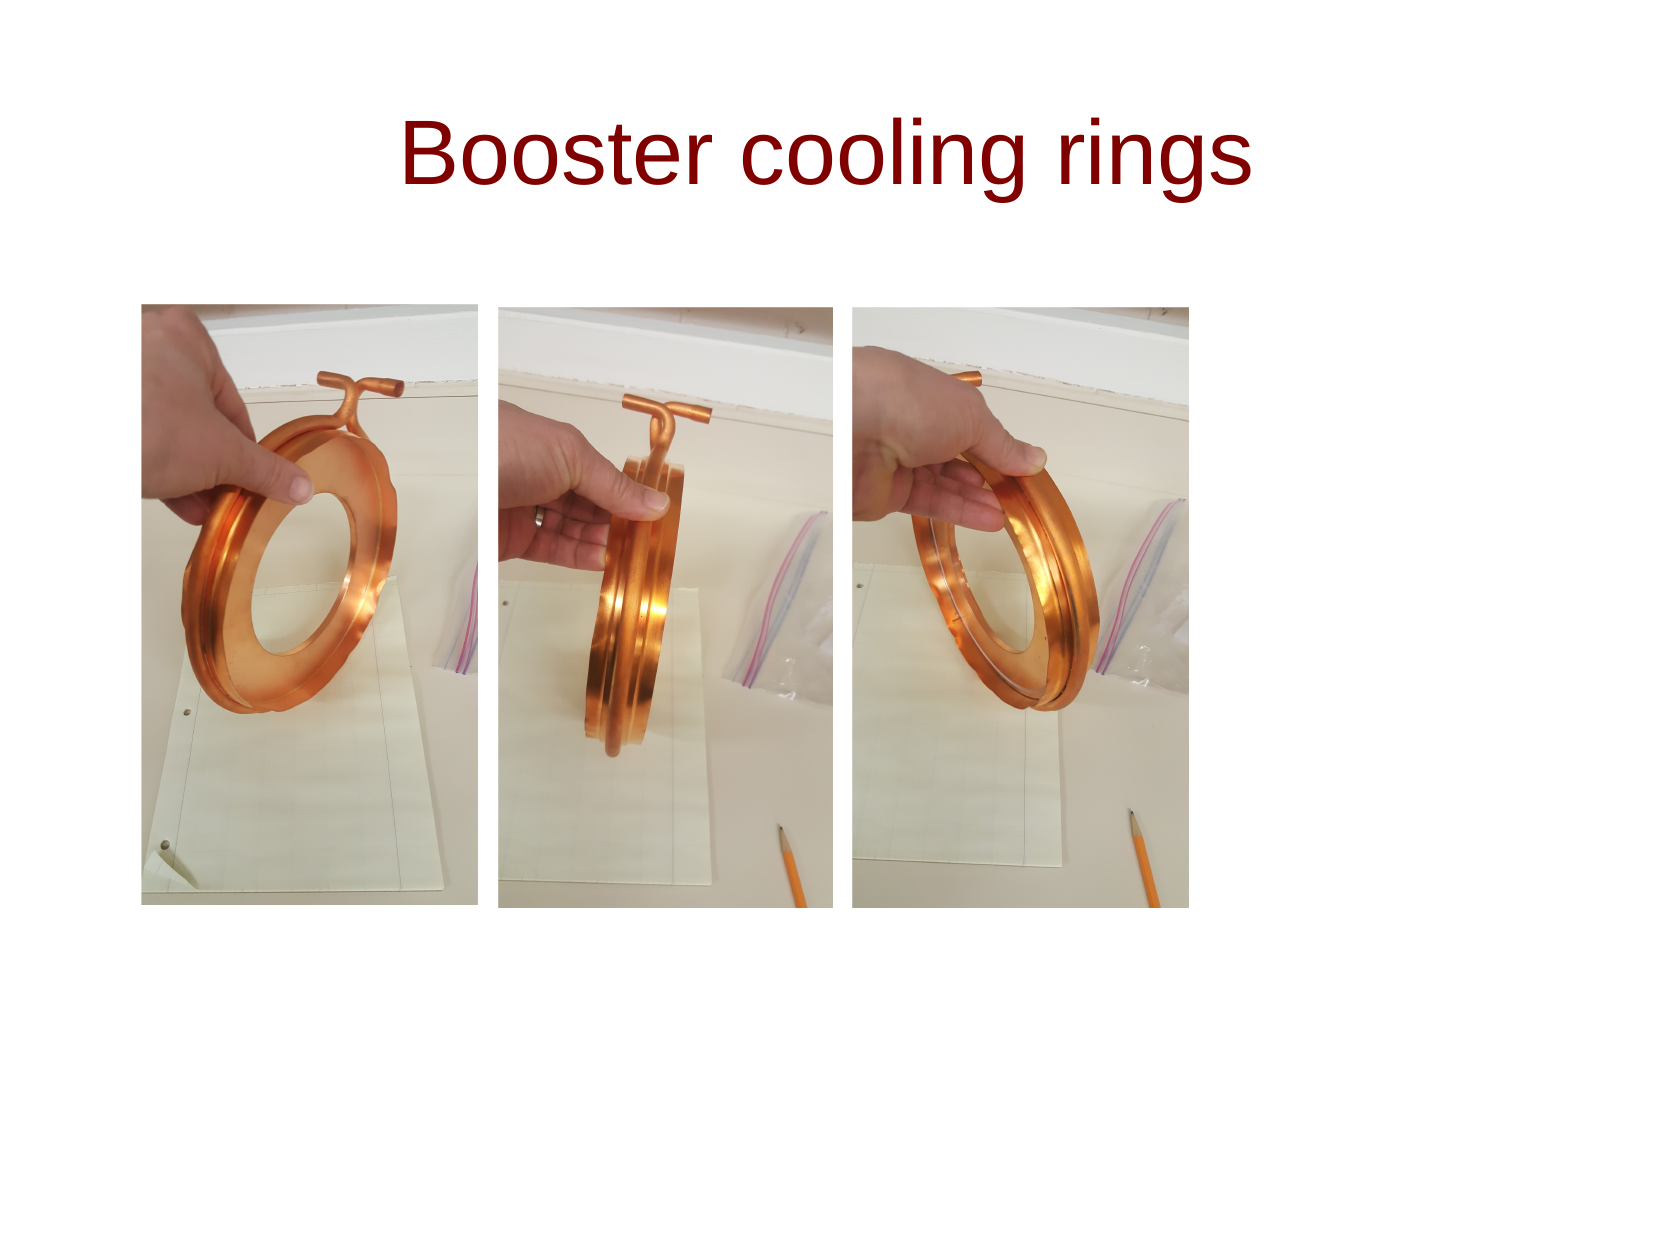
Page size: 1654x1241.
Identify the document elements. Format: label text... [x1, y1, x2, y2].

picture [498, 307, 833, 908]
title Booster cooling rings [82, 49, 1571, 257]
picture [141, 304, 478, 905]
picture [852, 307, 1189, 908]
